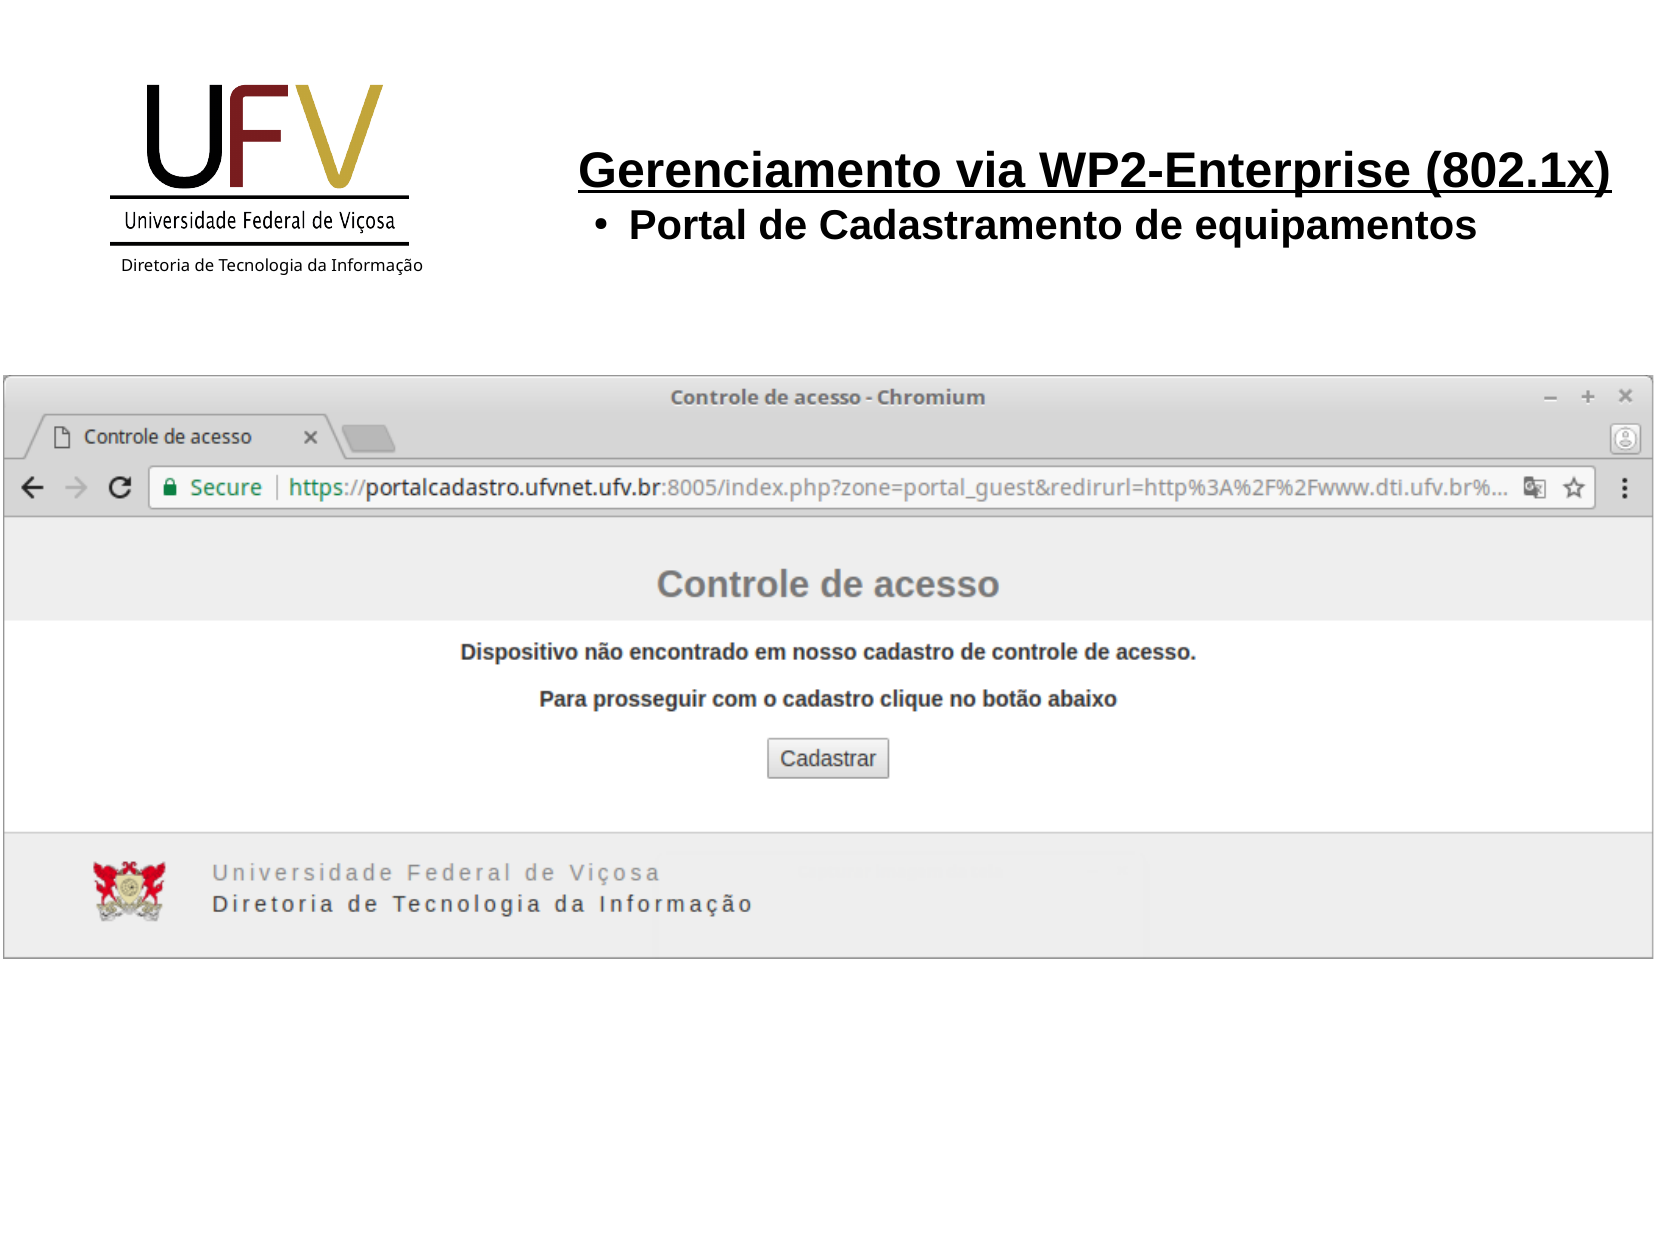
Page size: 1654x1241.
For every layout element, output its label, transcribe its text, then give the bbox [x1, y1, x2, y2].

picture [110, 47, 409, 283]
title Gerenciamento via WP2-Enterprise (802.1x) [578, 141, 1630, 254]
text_box Diretoria de Tecnologia da Informação [409, 246, 443, 280]
text_box Portal de Cadastramento de equipamentos [578, 194, 1654, 256]
picture [3, 375, 1654, 959]
